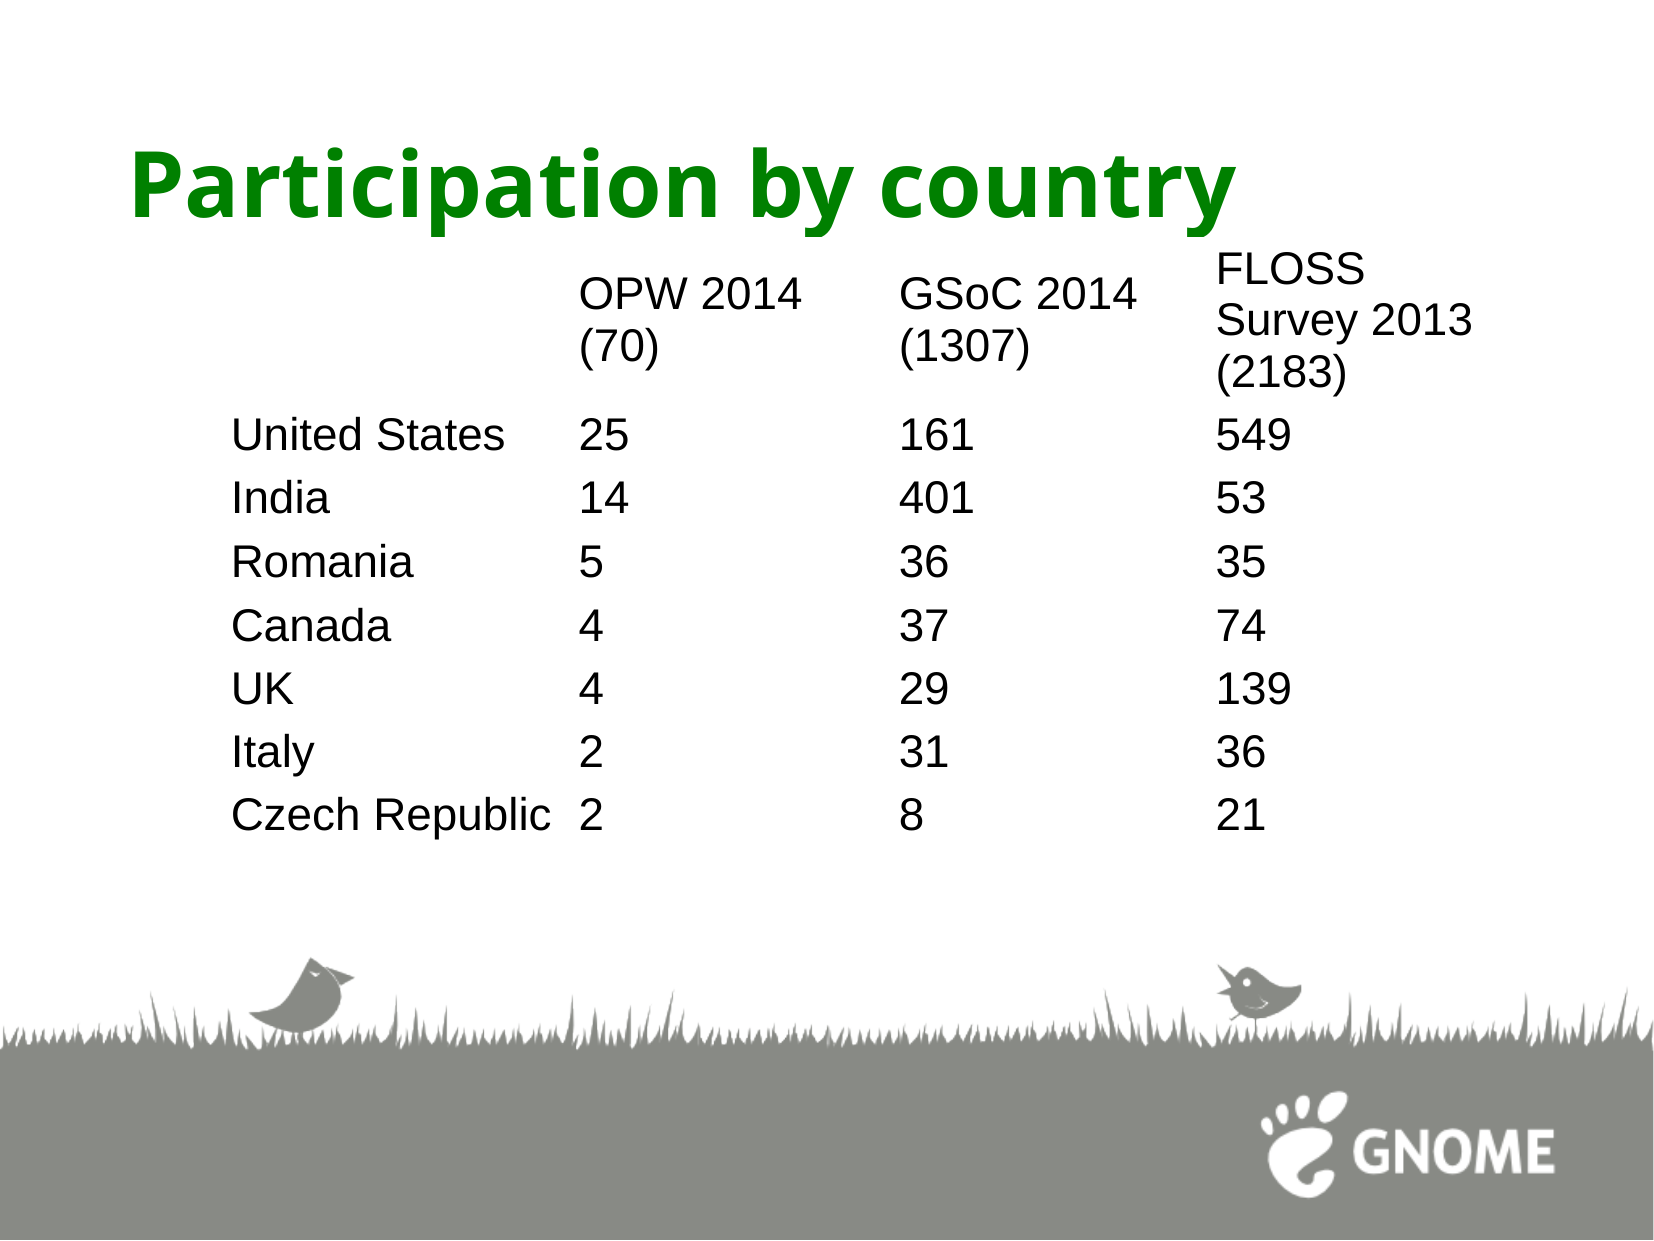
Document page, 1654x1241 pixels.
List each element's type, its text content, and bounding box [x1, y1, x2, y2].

table_cell 36 [893, 529, 1210, 594]
table_cell 36 [1210, 720, 1488, 783]
table_cell United States [225, 403, 573, 466]
table_cell 2 [573, 783, 893, 846]
table_cell 14 [573, 466, 893, 529]
table_cell Czech Republic [225, 783, 573, 846]
table_cell 4 [573, 657, 893, 720]
table_header [225, 237, 573, 403]
table_cell 35 [1210, 529, 1488, 594]
table_cell Romania [225, 529, 573, 594]
table_cell 549 [1210, 403, 1488, 466]
table_cell 5 [573, 529, 893, 594]
table_header GSoC 2014 (1307) [893, 237, 1210, 403]
table_cell 8 [893, 783, 1210, 846]
table_cell Canada [225, 594, 573, 657]
table_cell 2 [573, 720, 893, 783]
text_box Participation by country [112, 112, 1576, 251]
table_cell Italy [225, 720, 573, 783]
table_cell 31 [893, 720, 1210, 783]
table_cell 21 [1210, 783, 1488, 846]
table_cell 53 [1210, 466, 1488, 529]
picture [0, 0, 1654, 1241]
table_cell 74 [1210, 594, 1488, 657]
table_cell 4 [573, 594, 893, 657]
table_cell 401 [893, 466, 1210, 529]
table_cell 37 [893, 594, 1210, 657]
table_header FLOSS Survey 2013 (2183) [1210, 237, 1488, 403]
table_cell 25 [573, 403, 893, 466]
table_header OPW 2014 (70) [573, 237, 893, 403]
table_cell 29 [893, 657, 1210, 720]
table_cell 161 [893, 403, 1210, 466]
table_cell India [225, 466, 573, 529]
table_cell UK [225, 657, 573, 720]
table_cell 139 [1210, 657, 1488, 720]
